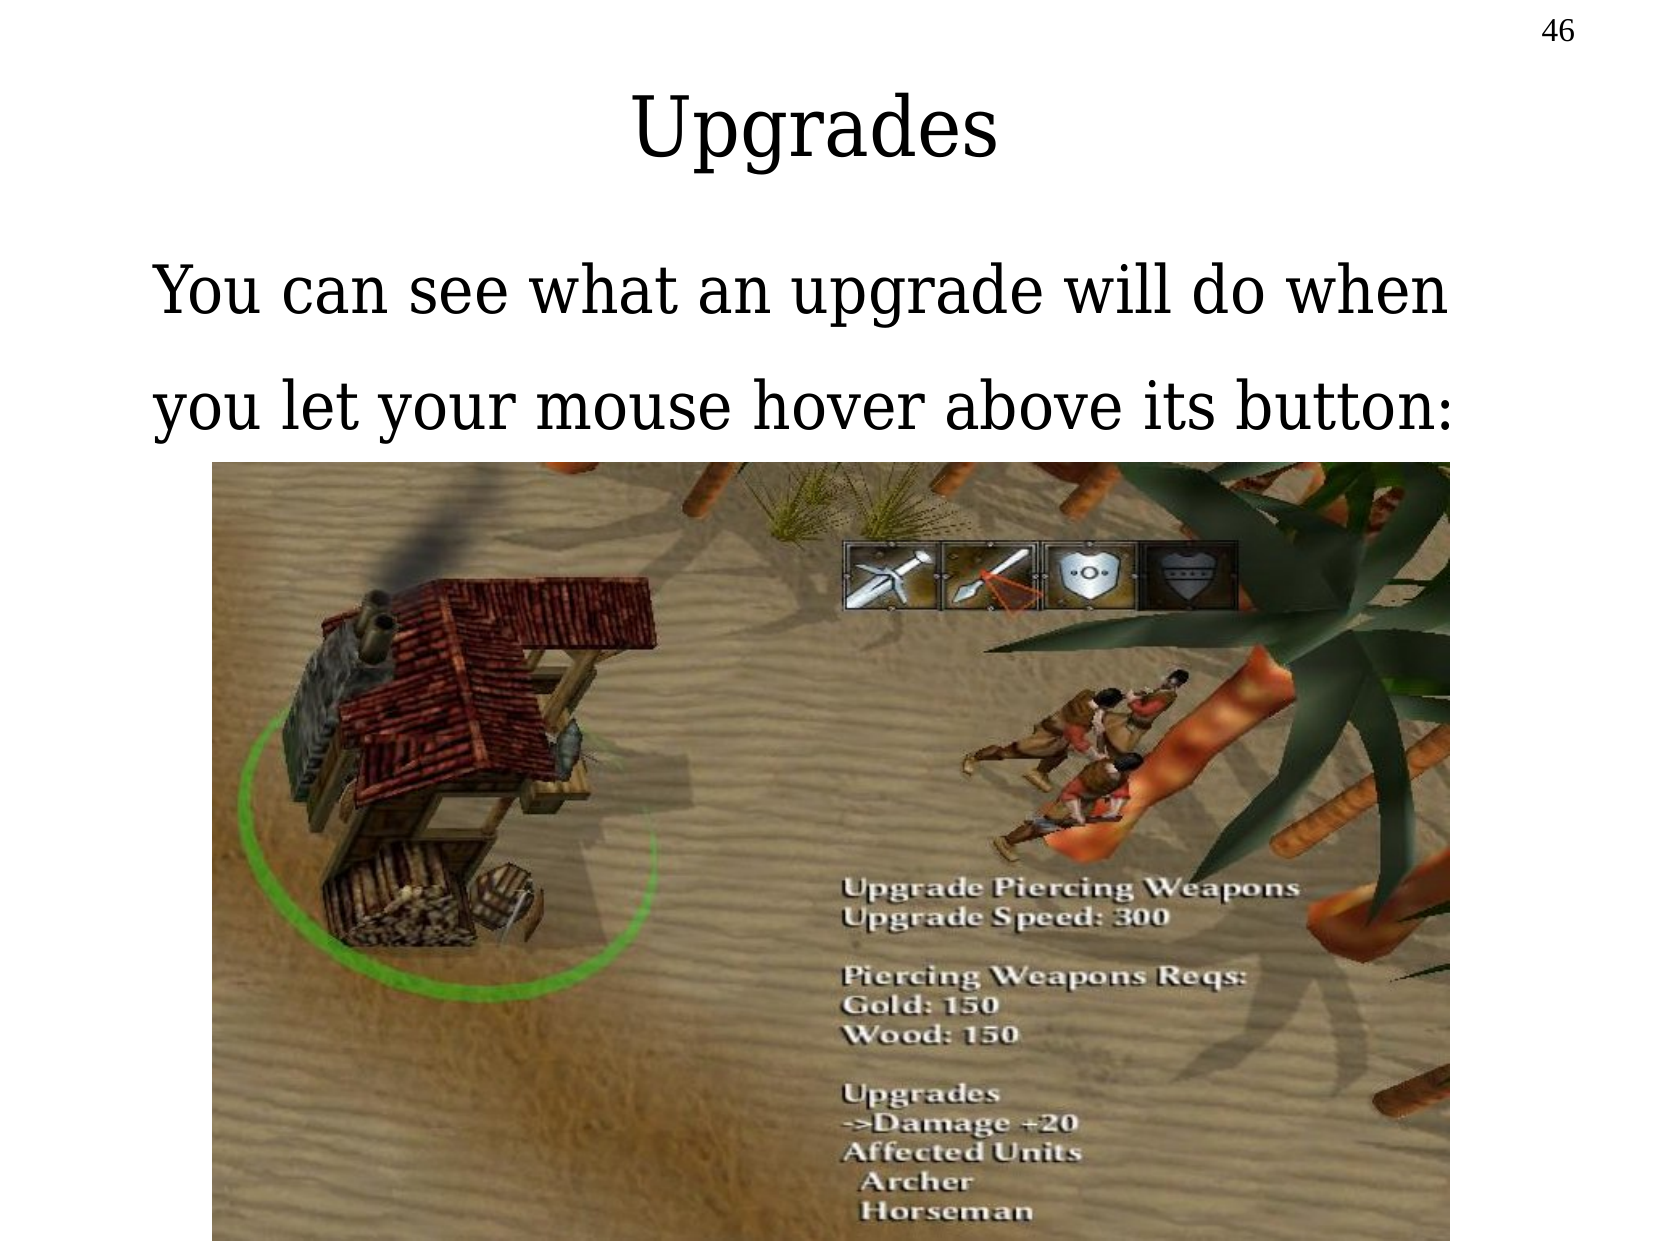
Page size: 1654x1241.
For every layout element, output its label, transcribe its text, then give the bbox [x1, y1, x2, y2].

picture [212, 462, 1450, 1241]
list You can see what an upgrade will do when you let your mouse hover above its button: [82, 212, 1538, 1010]
title Upgrades [82, 0, 1571, 208]
